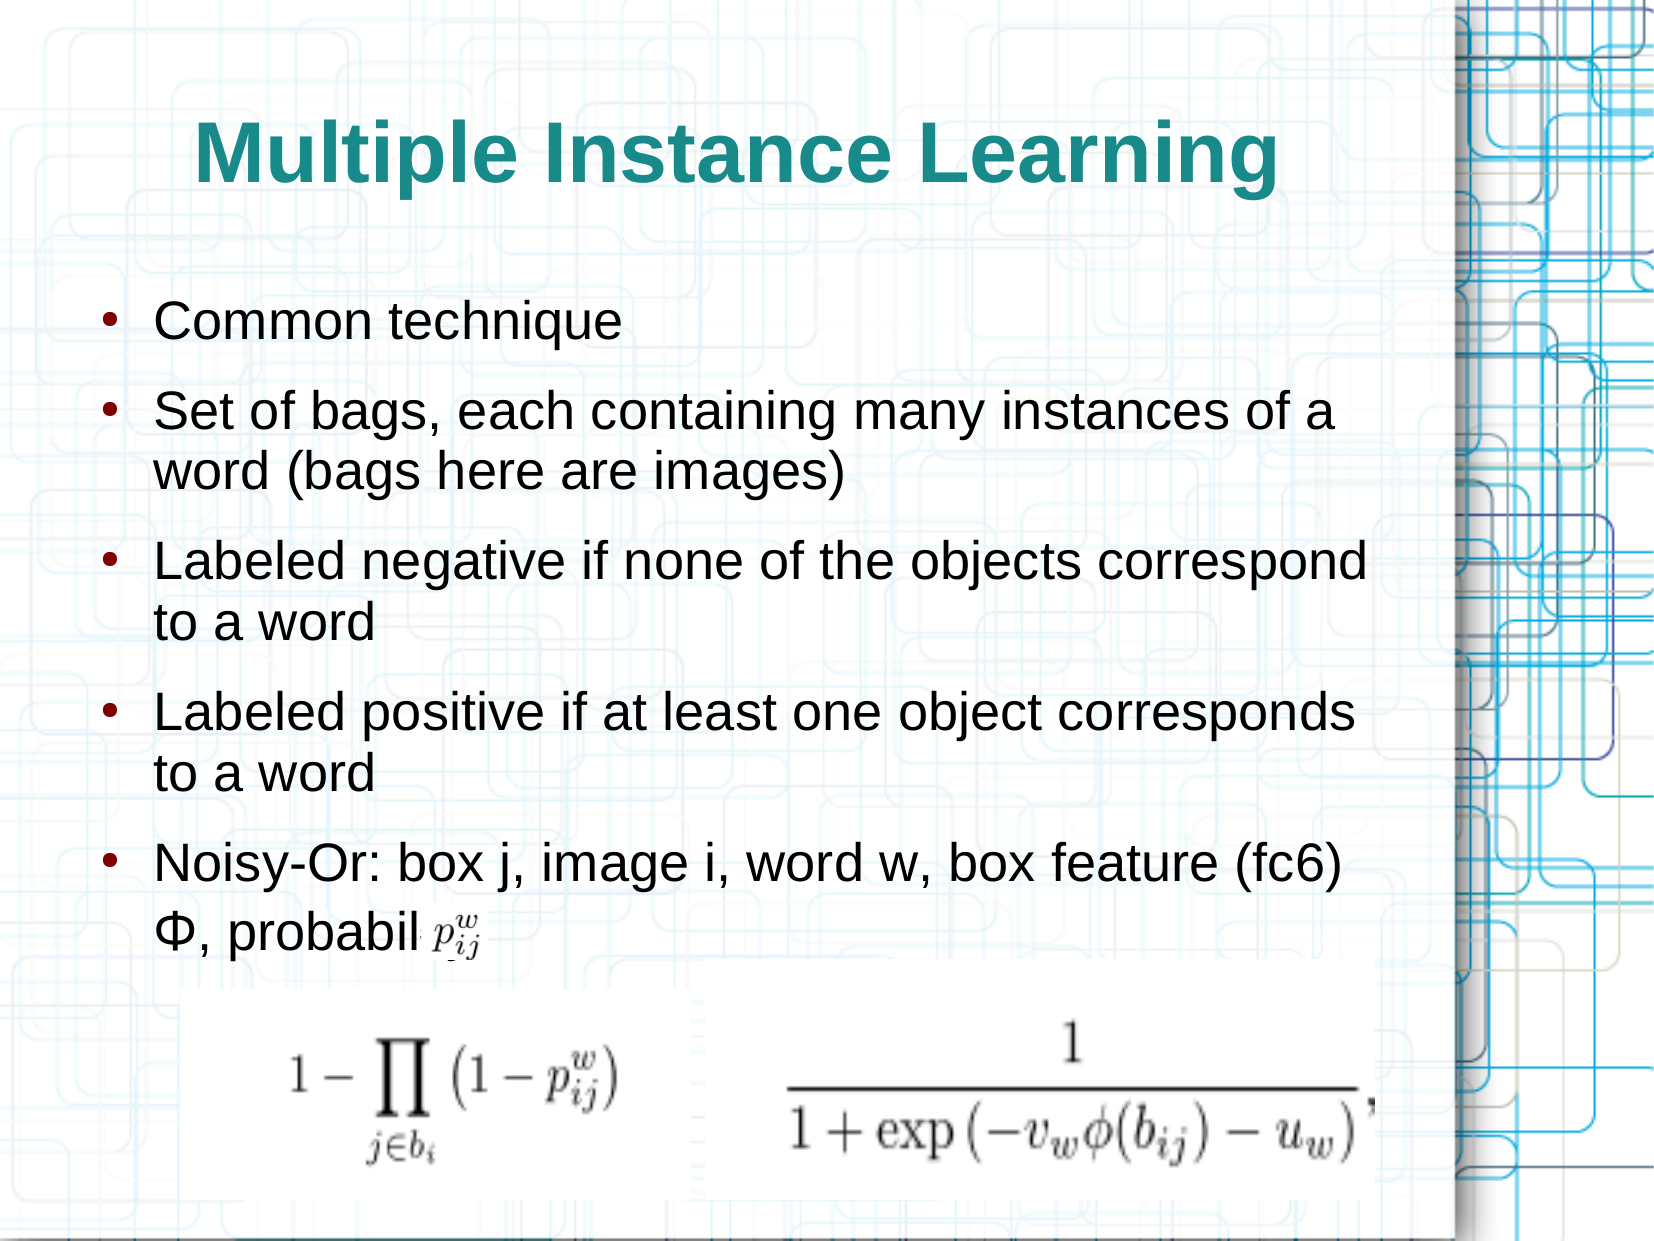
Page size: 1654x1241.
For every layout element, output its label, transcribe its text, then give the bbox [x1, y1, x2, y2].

title Multiple Instance Learning [59, 49, 1418, 257]
list Common technique Set of bags, each containing many instances of a word (bags here are images) Labeled negative if none of the objects correspond to a word Labeled positive if at least one object corresponds to a word Noisy-Or: box j, image i, word w, box feature (fc6) Φ, probability [82, 290, 1418, 1109]
picture [0, 0, 1654, 1241]
